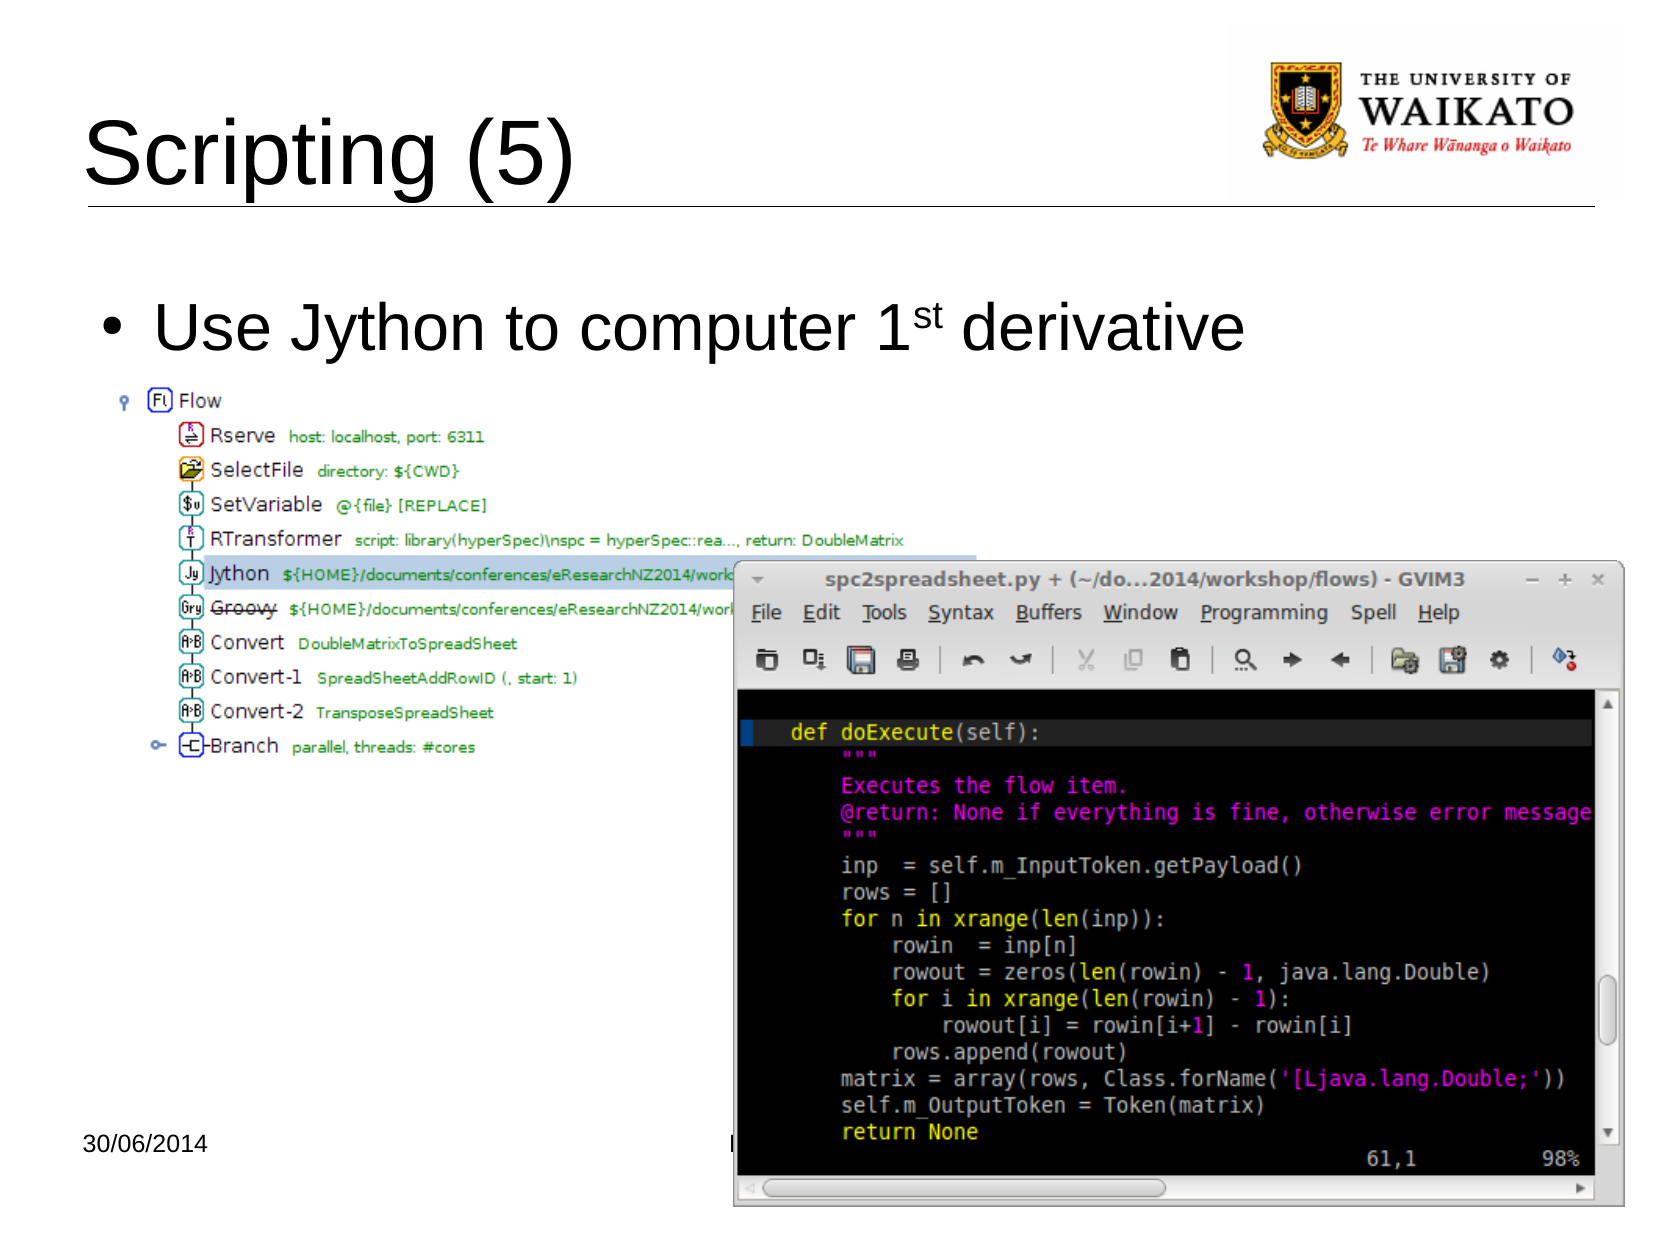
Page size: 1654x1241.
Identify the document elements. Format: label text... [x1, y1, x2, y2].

picture [1228, 24, 1619, 201]
title Scripting (5) [82, 49, 1571, 257]
list Use Jython to computer 1st derivative [82, 290, 1571, 1010]
picture [112, 383, 1625, 1207]
